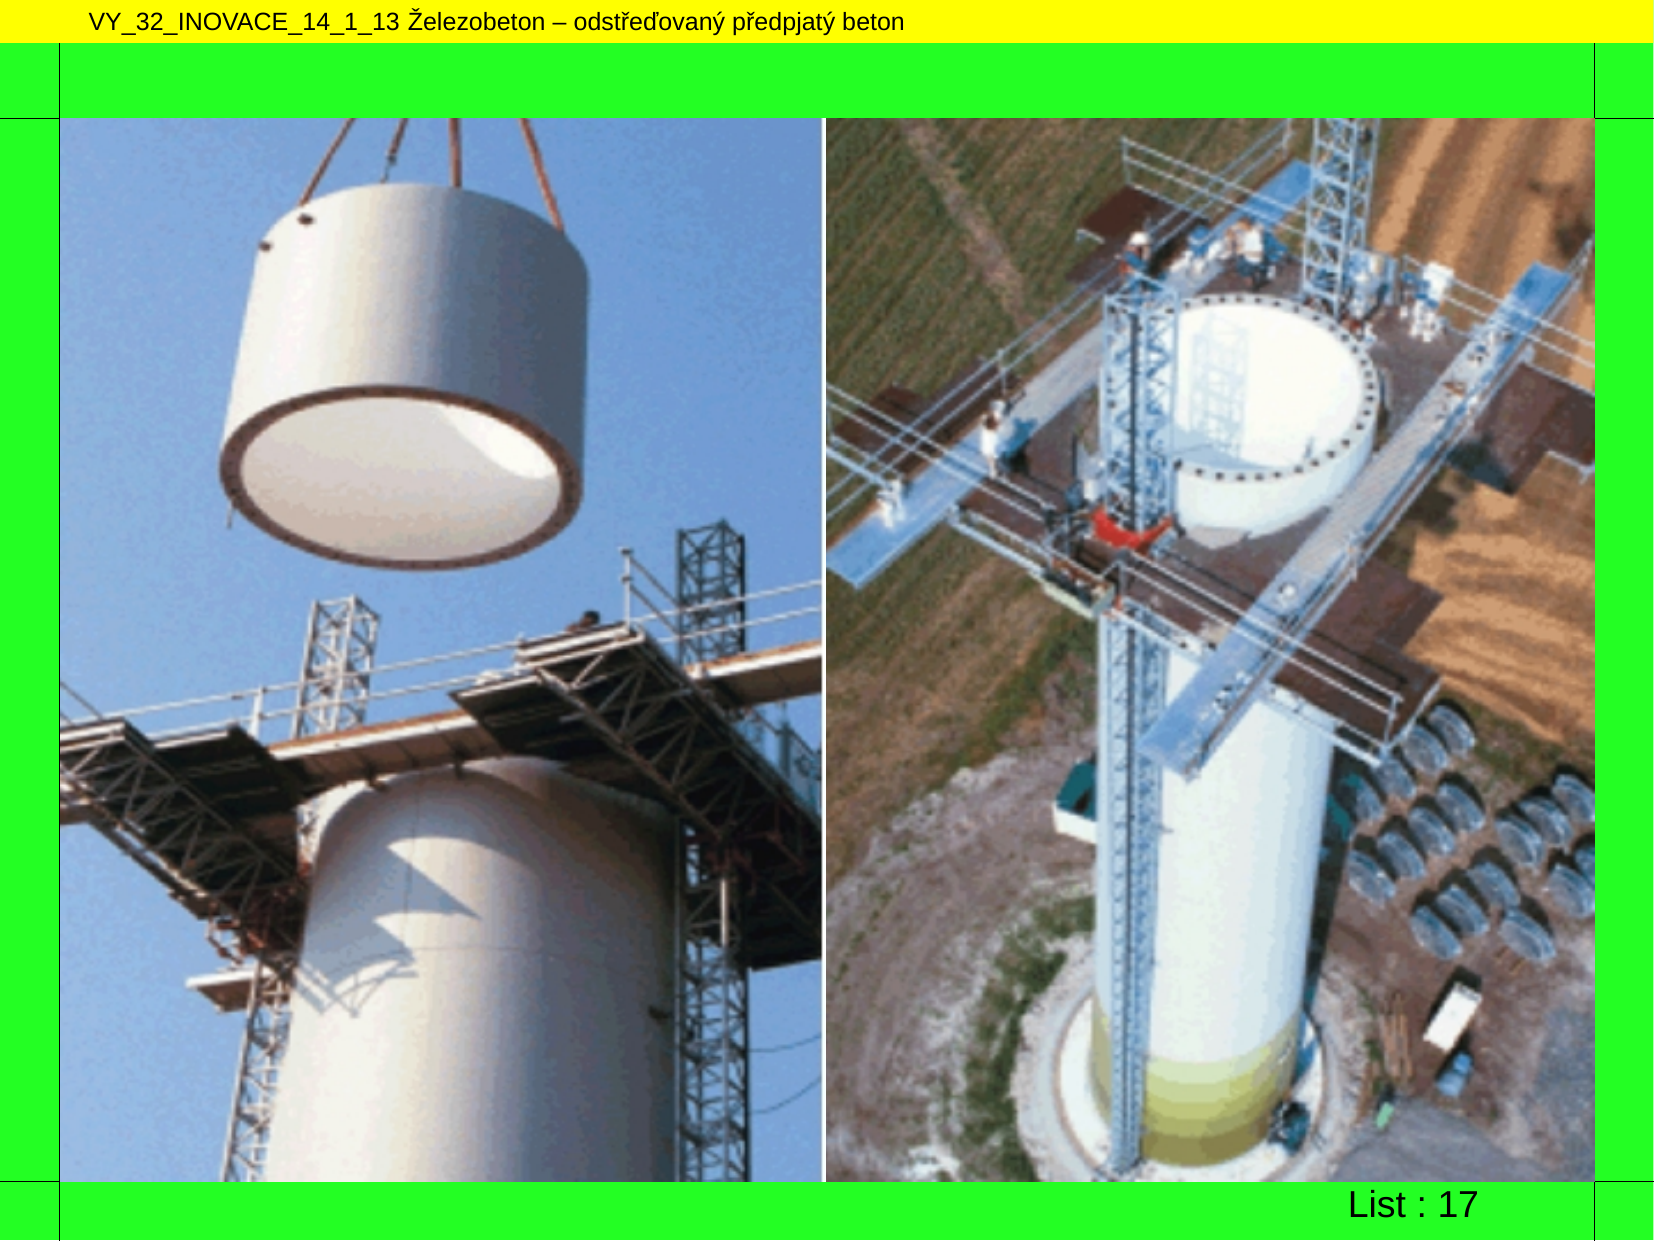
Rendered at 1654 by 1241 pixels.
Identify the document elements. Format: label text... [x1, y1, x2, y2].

picture [60, 118, 1595, 1182]
text_box VY_32_INOVACE_14_1_13 Železobeton – odstřeďovaný předpjatý beton [0, 0, 1654, 43]
text_box List : <číslo> [1357, 1176, 1599, 1241]
